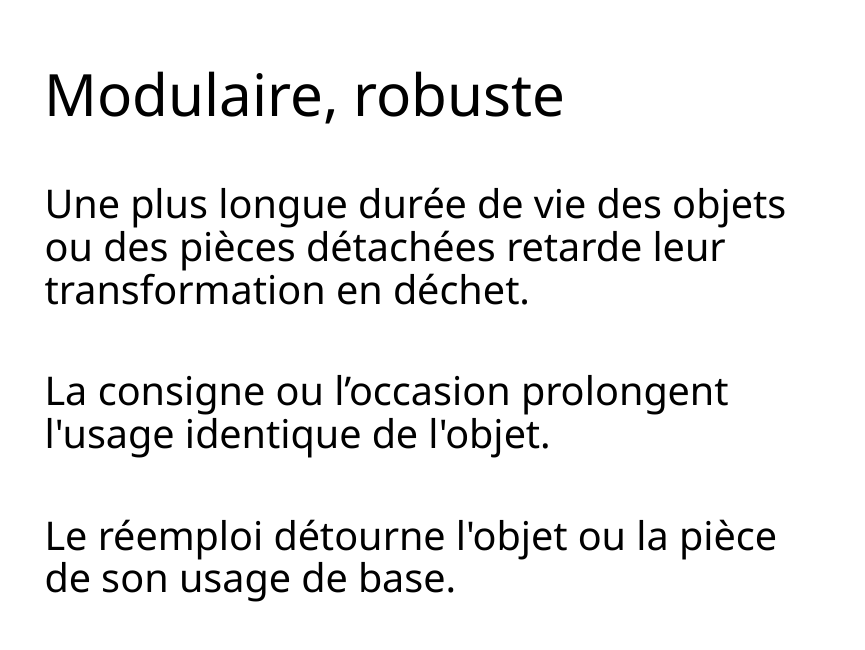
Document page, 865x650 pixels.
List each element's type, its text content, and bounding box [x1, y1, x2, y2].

subtitle Une plus longue durée de vie des objets ou des pièces détachées retarde leur transformation en déchet. La consigne ou l’occasion prolongent l'usage identique de l'objet. Le réemploi détourne l'objet ou la pièce de son usage de base. [29, 177, 827, 621]
title Modulaire, robuste [29, 34, 857, 161]
